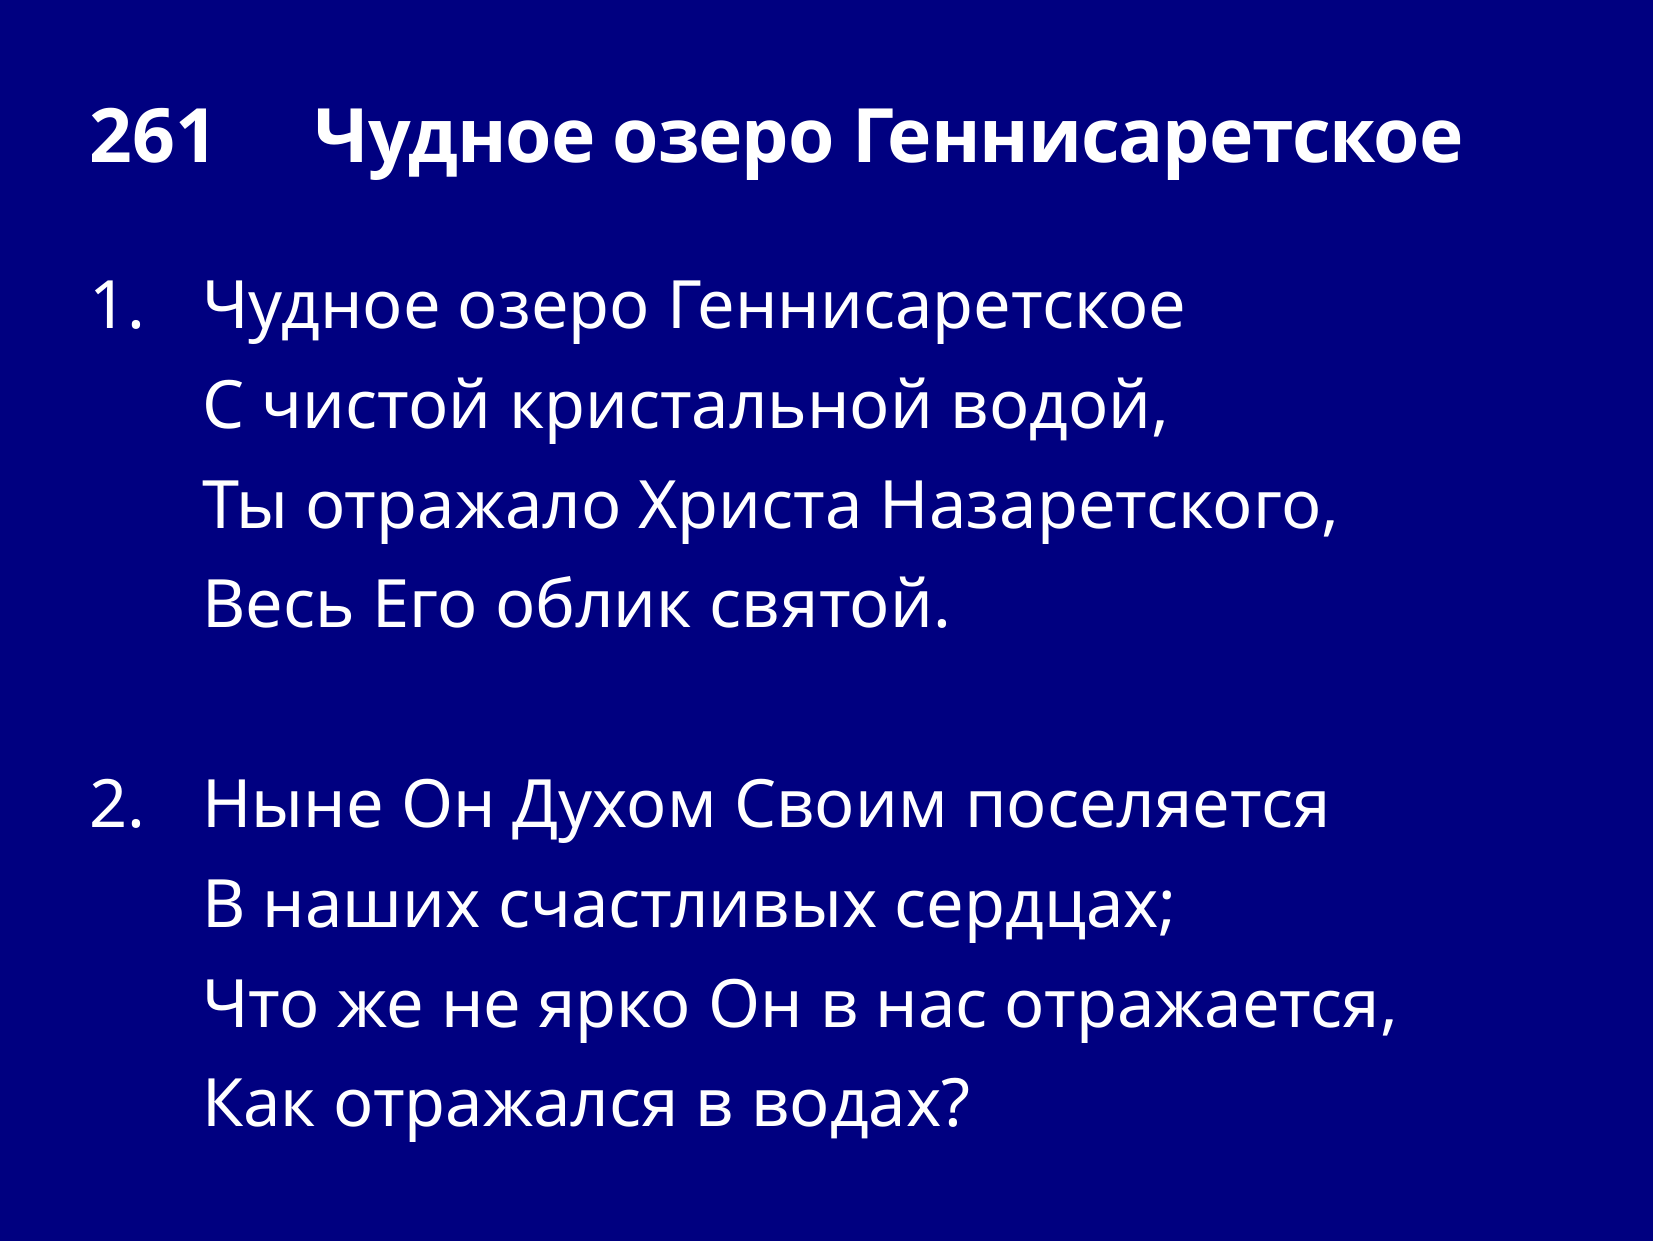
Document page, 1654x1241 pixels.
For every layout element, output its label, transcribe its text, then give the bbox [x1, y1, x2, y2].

text_box 1. Чудное озеро Геннисаретское С чистой кристальной водой, Ты отражало Христа Назаретского, Весь Его облик святой. 2. Ныне Он Духом Своим поселяется В наших счастливых сердцах; Что же не ярко Он в нас отражается, Как отражался в водах? [75, 188, 1576, 1163]
text_box 261 Чудное озеро Геннисаретское [75, 75, 1653, 188]
